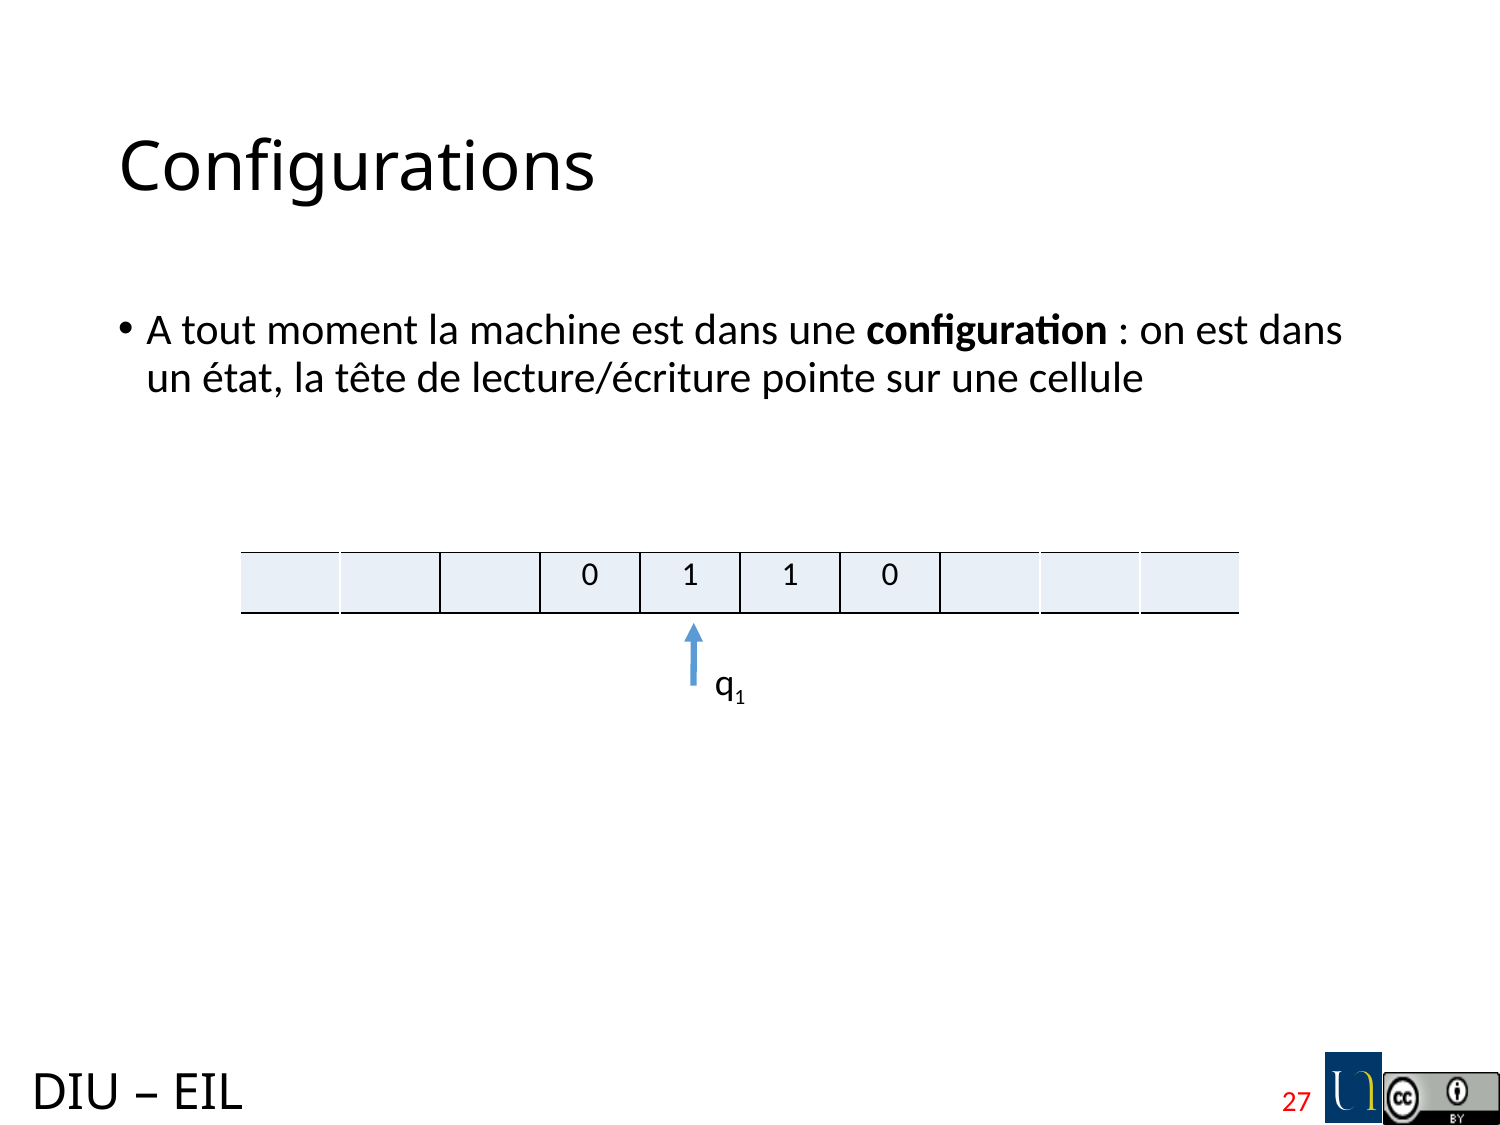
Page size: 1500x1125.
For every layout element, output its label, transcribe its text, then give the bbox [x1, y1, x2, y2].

table_header [441, 553, 539, 612]
table_header [941, 553, 1039, 612]
slide_number <numéro> [1240, 1070, 1327, 1125]
table_header 0 [541, 553, 639, 612]
table_header [1041, 553, 1139, 612]
table_header 1 [641, 553, 739, 612]
table_header [341, 553, 439, 612]
picture [1325, 1052, 1382, 1123]
picture [1383, 1072, 1500, 1125]
title Configurations [103, 59, 1397, 278]
list A tout moment la machine est dans une configuration : on est dans un état, la tête de lecture/écriture pointe sur une cellule [103, 299, 1397, 1014]
table_header [241, 553, 339, 612]
table_header 0 [841, 553, 939, 612]
text_box q1 [699, 650, 761, 716]
table_header 1 [741, 553, 839, 612]
table_header [1141, 553, 1239, 612]
